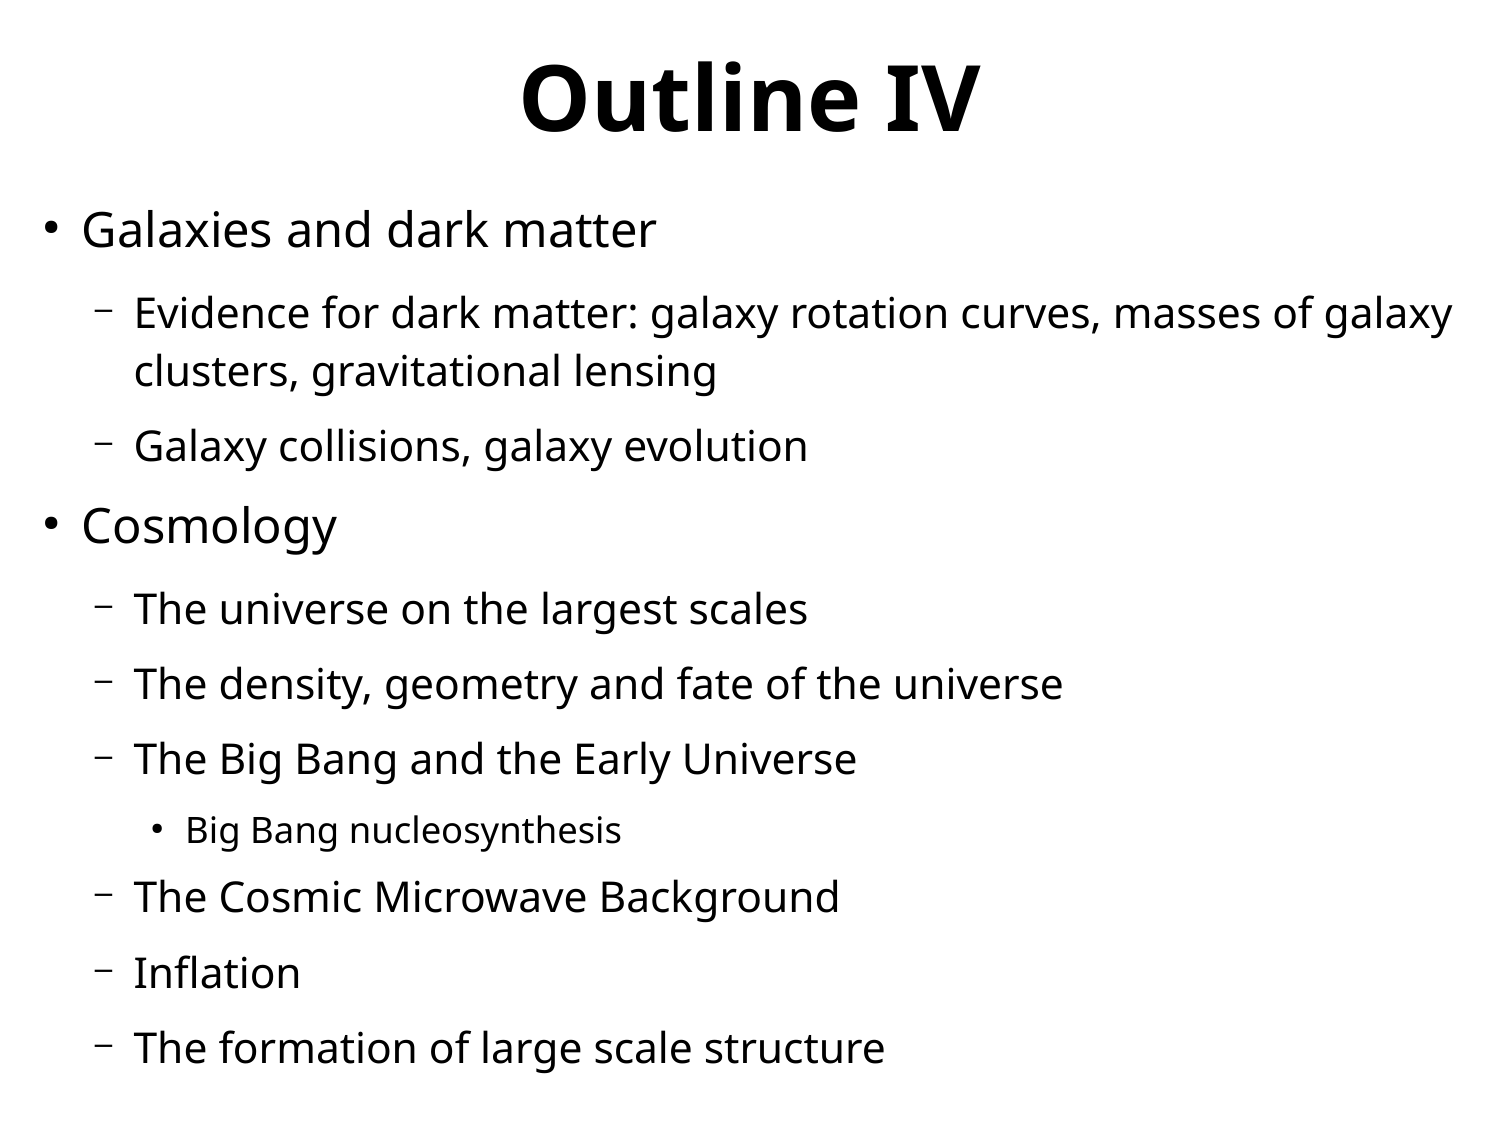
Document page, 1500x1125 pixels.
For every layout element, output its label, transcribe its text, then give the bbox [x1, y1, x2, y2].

list Galaxies and dark matter Evidence for dark matter: galaxy rotation curves, masses of galaxy clusters, gravitational lensing Galaxy collisions, galaxy evolution Cosmology The universe on the largest scales The density, geometry and fate of the universe The Big Bang and the Early Universe Big Bang nucleosynthesis The Cosmic Microwave Background Inflation The formation of large scale structure [30, 195, 1471, 1081]
title Outline IV [30, 21, 1471, 172]
